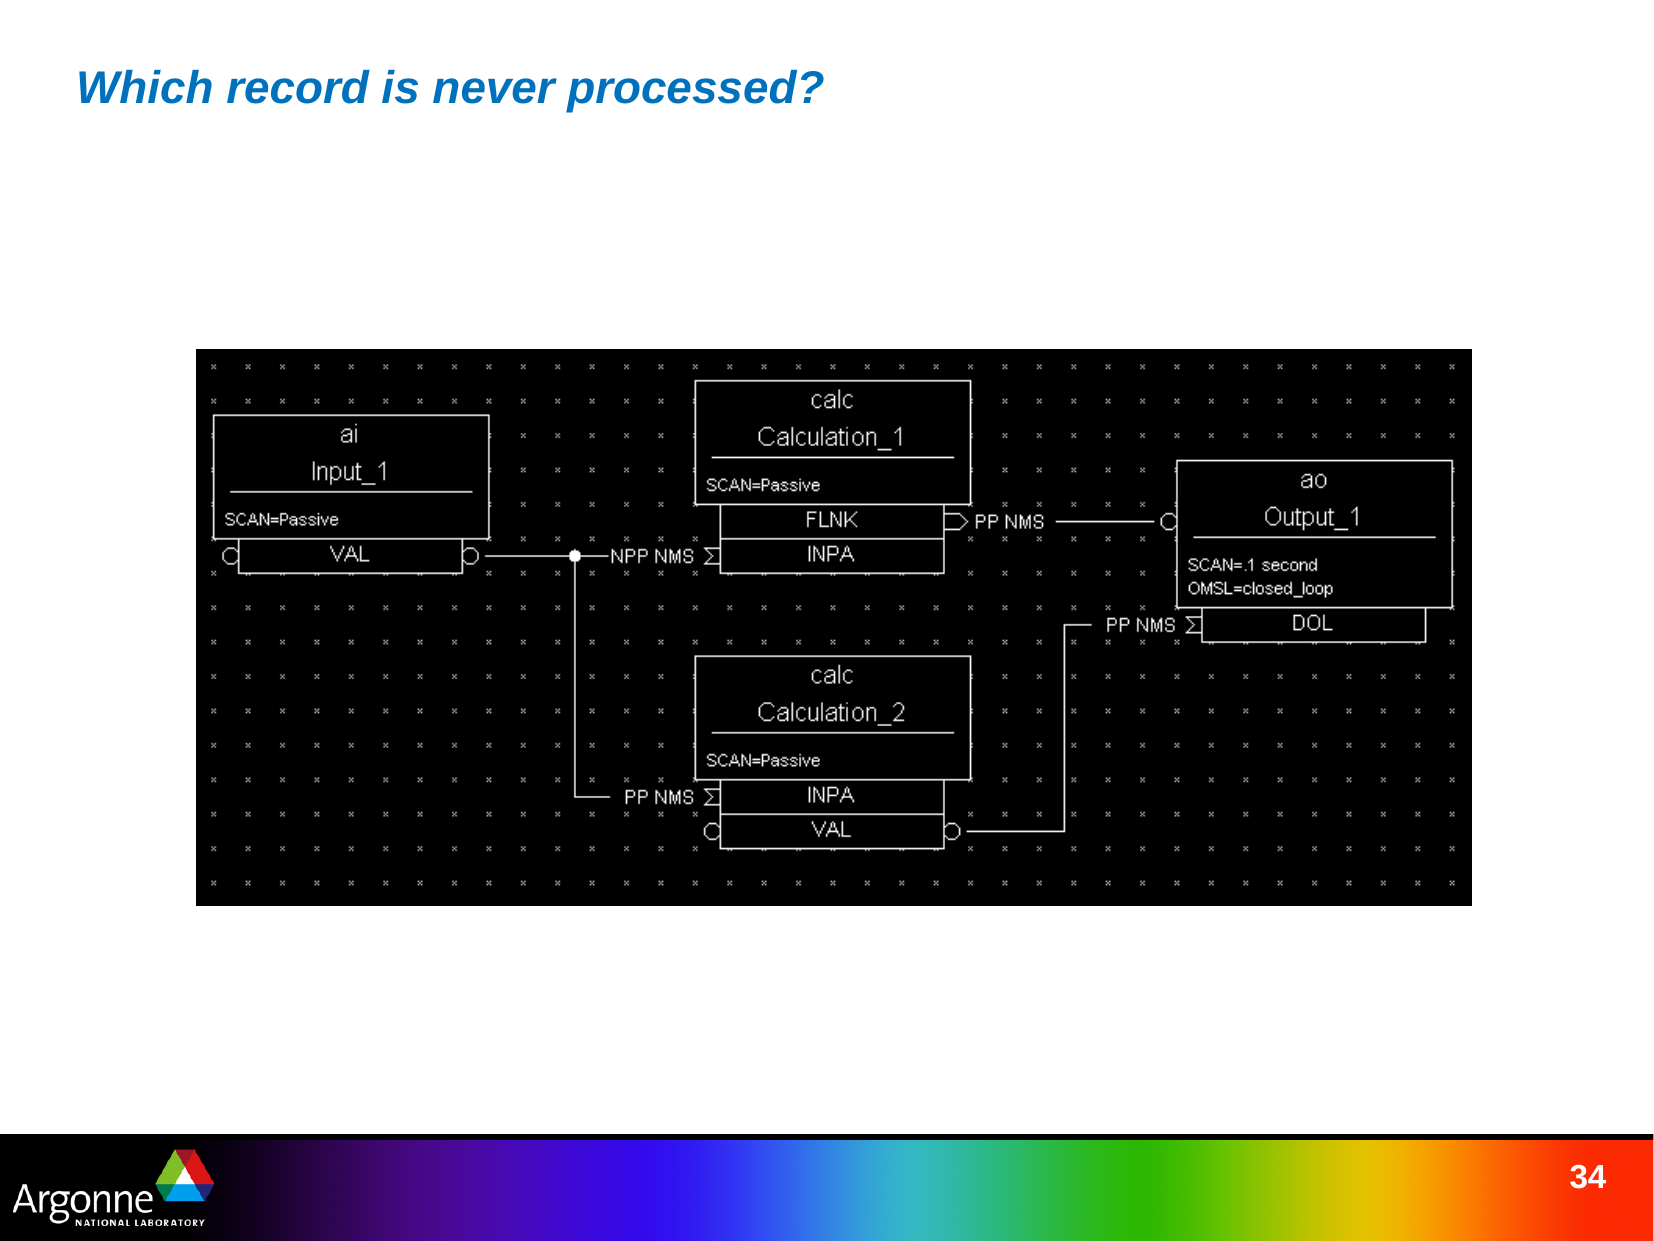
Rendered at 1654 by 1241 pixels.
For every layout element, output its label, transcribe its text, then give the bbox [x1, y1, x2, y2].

title Which record is never processed? [61, 59, 1500, 144]
picture [0, 1134, 1654, 1241]
picture [196, 349, 1472, 906]
